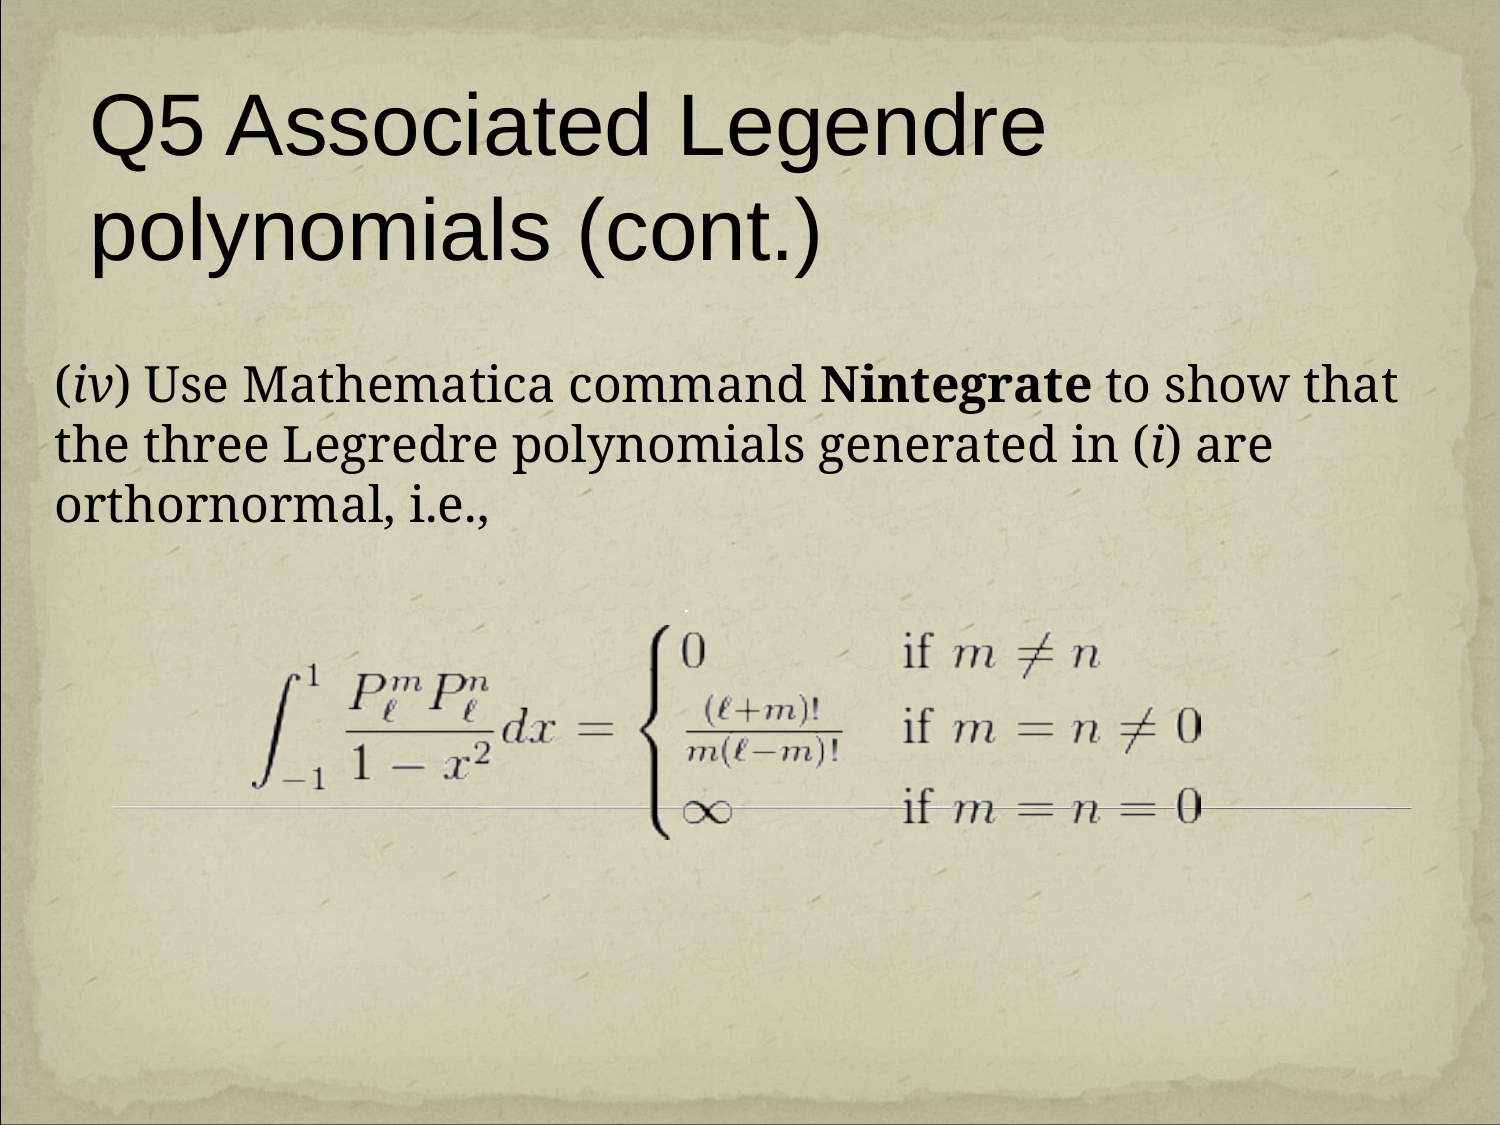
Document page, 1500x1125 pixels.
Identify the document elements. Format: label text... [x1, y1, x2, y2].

picture [0, 0, 1500, 1125]
text_box (iv) Use Mathematica command Nintegrate to show that the three Legredre polynomials generated in (i) are orthornormal, i.e., [40, 345, 1456, 1111]
title Q5 Associated Legendre polynomials (cont.) [75, 60, 1426, 286]
